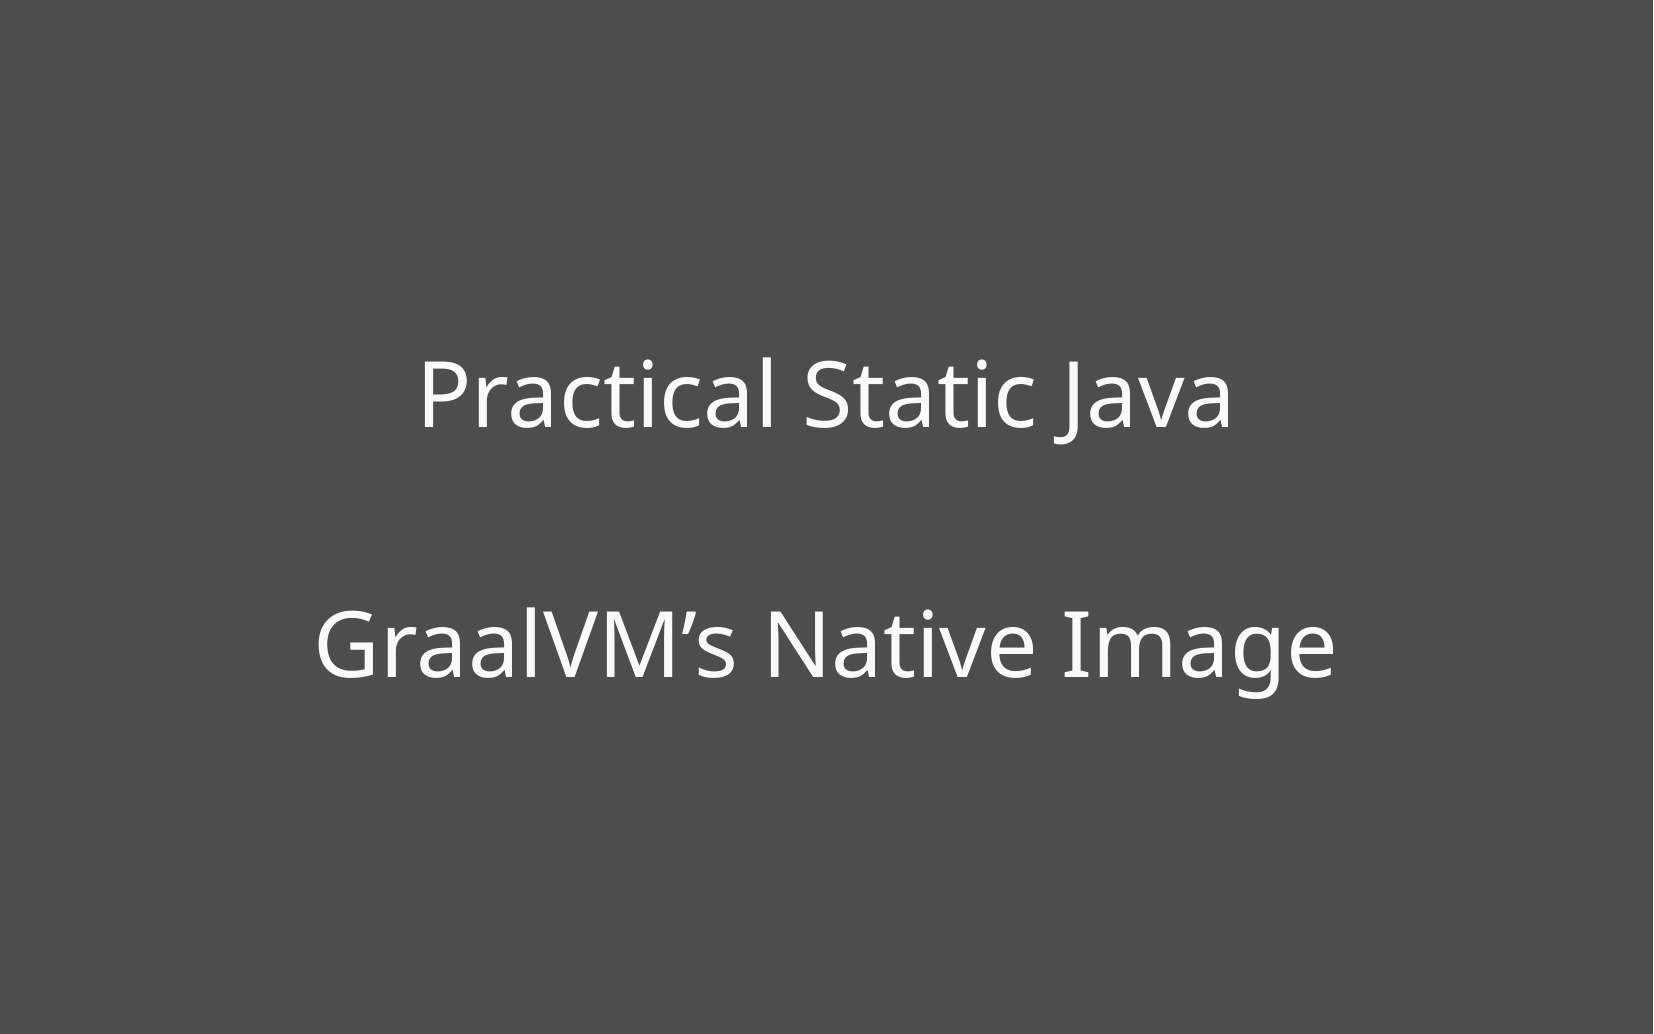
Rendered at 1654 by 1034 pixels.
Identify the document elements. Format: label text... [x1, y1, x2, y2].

title Practical Static Java GraalVM’s Native Image [0, 0, 1653, 1034]
